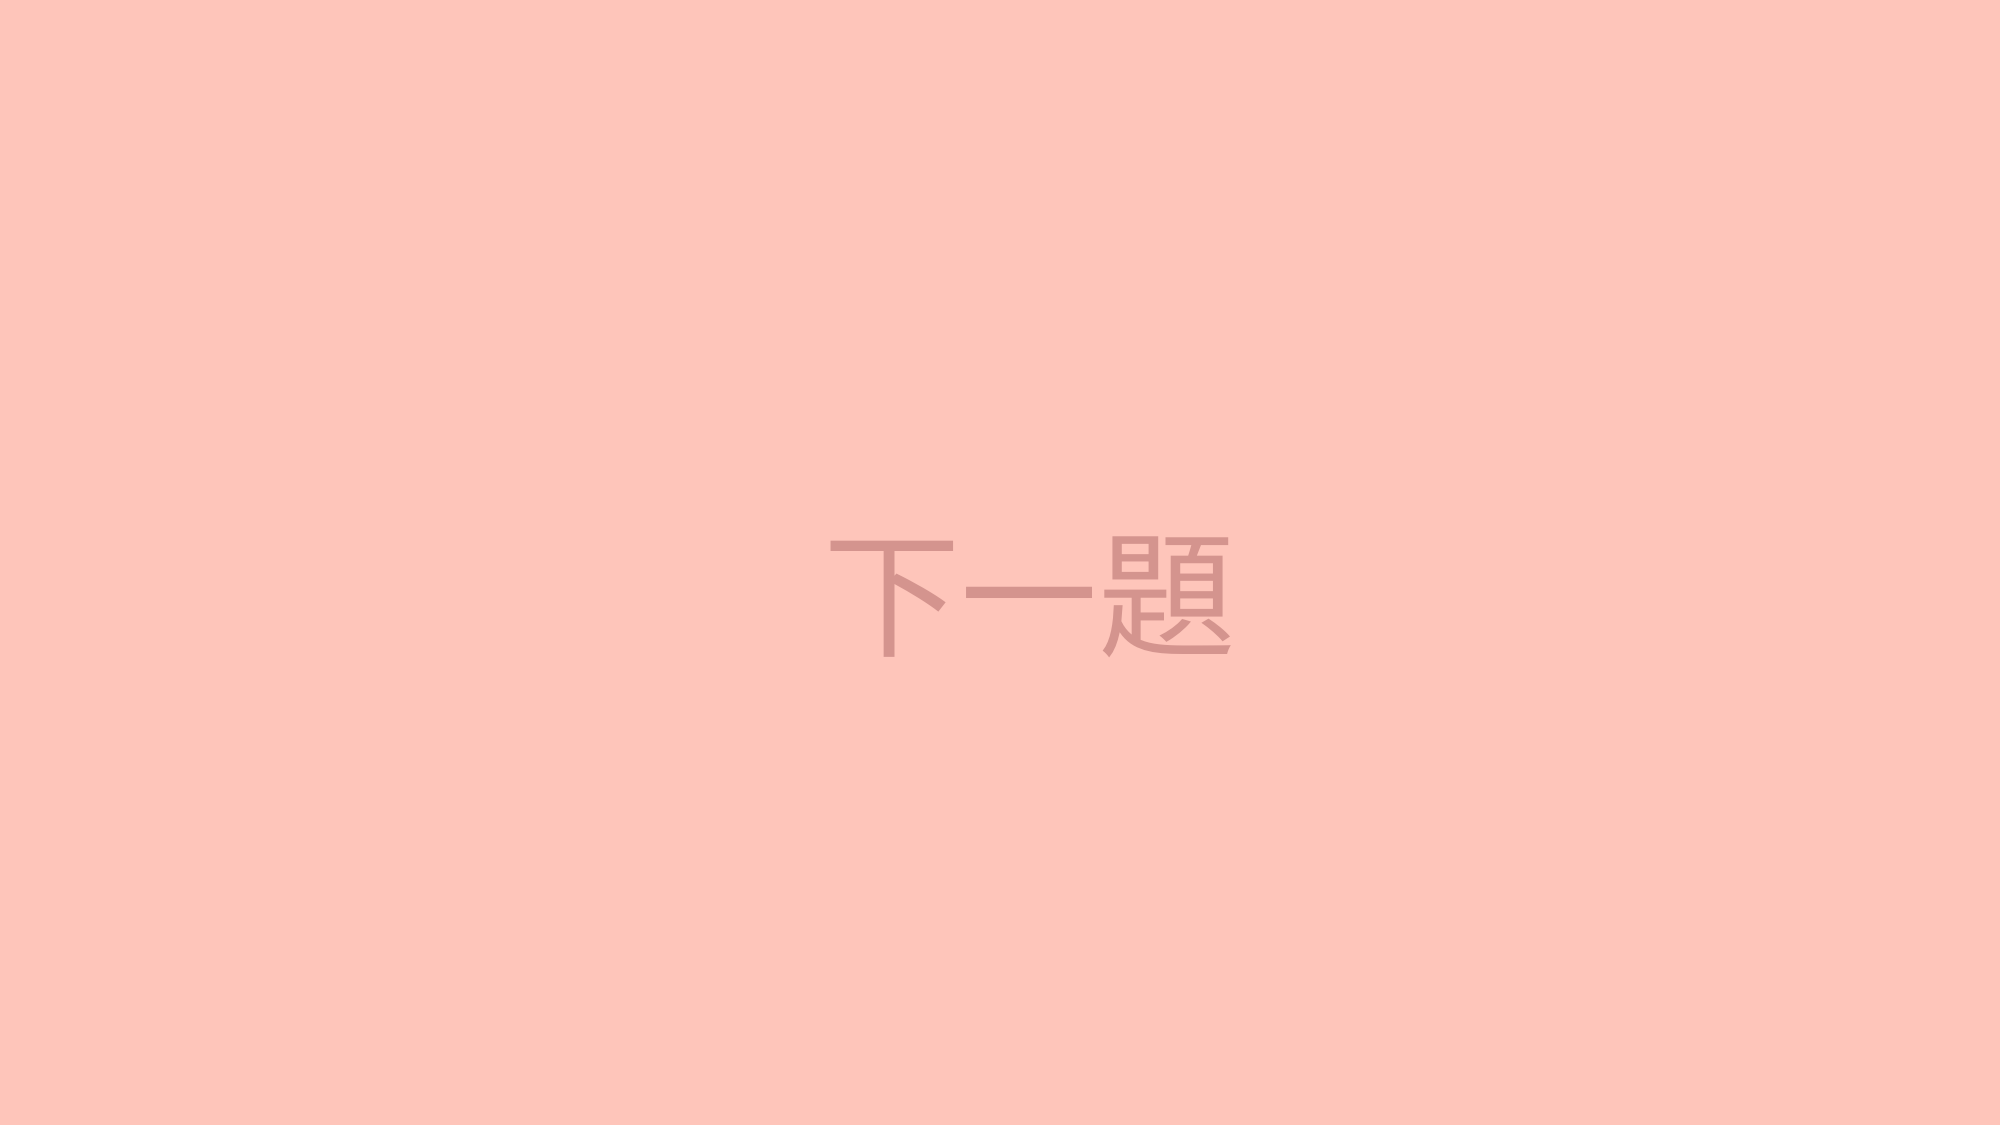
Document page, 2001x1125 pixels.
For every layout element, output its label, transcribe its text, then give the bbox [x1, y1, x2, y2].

text_box 下一題 [687, 500, 1373, 683]
